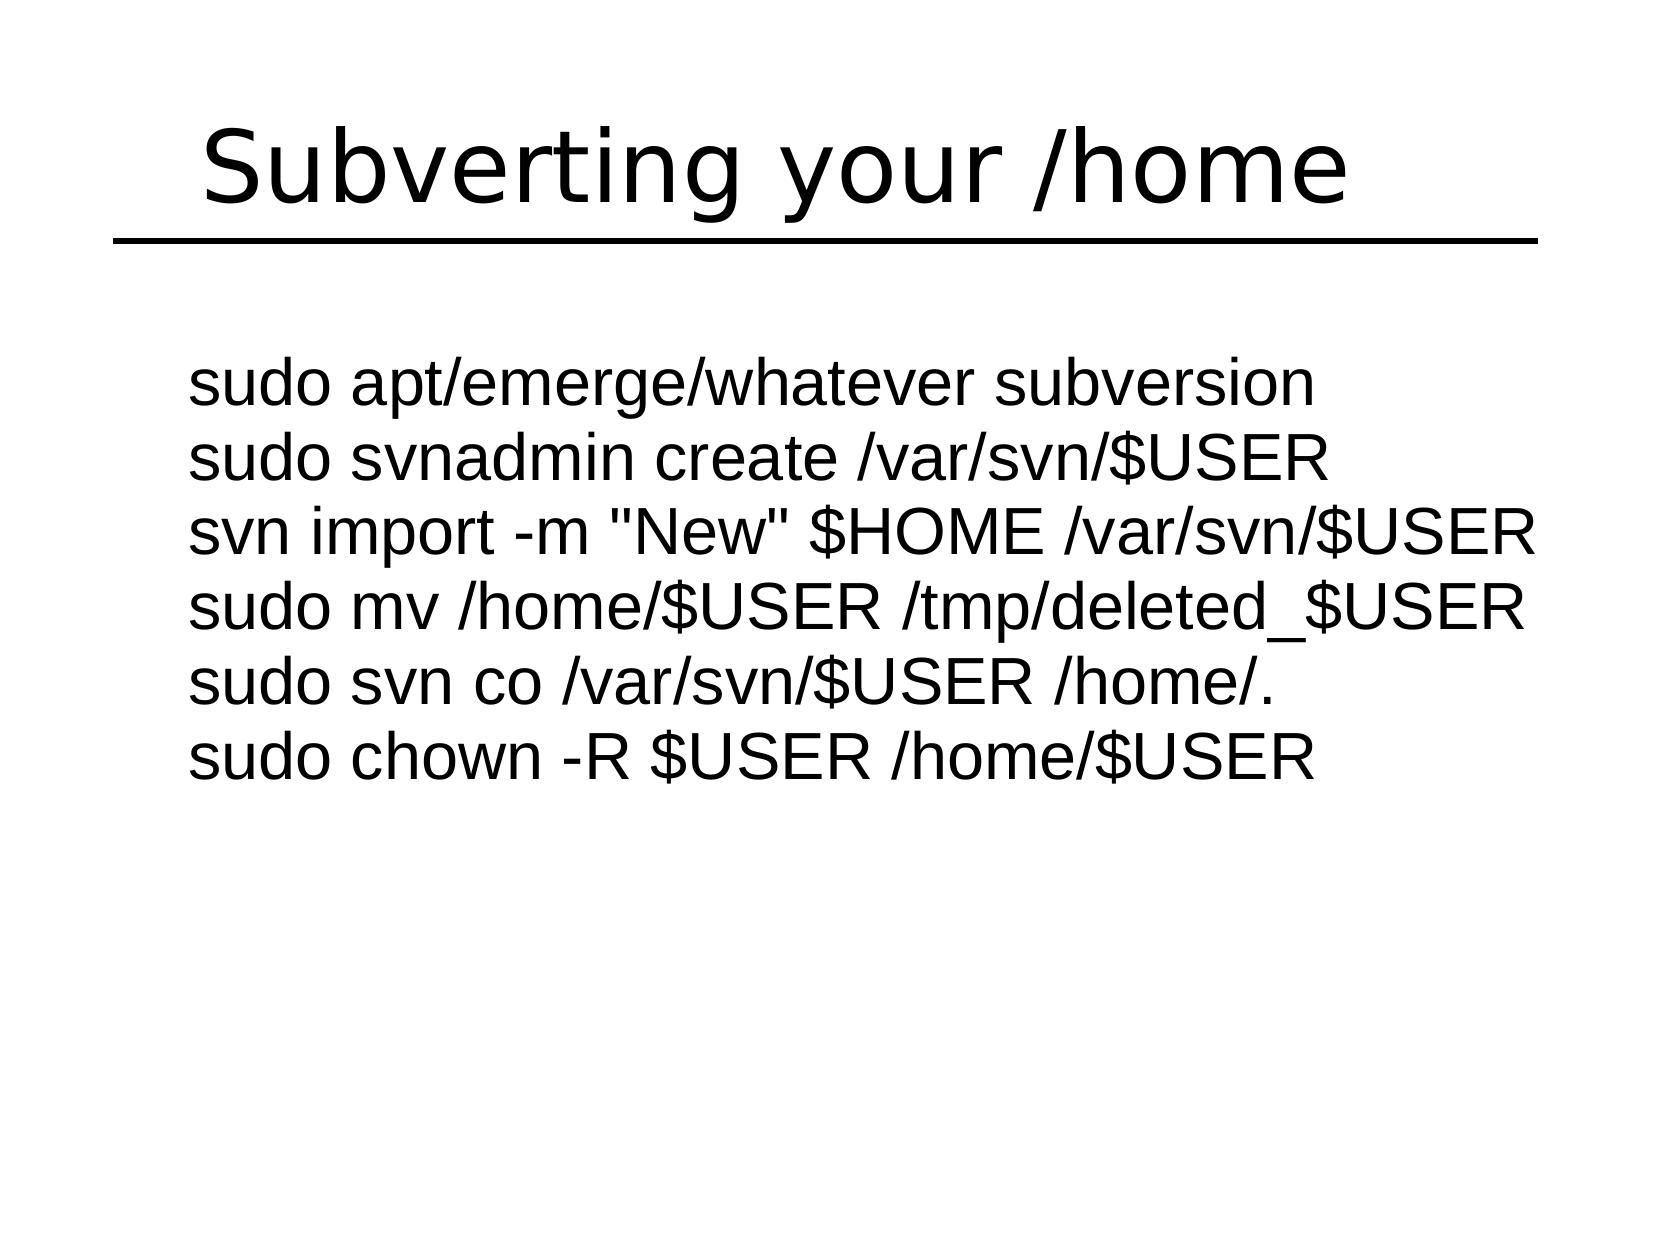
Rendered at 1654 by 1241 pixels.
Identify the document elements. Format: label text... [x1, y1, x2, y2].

text_box Subverting your /home [185, 102, 1368, 234]
text_box sudo apt/emerge/whatever subversion sudo svnadmin create /var/svn/$USER svn import -m "New" $HOME /var/svn/$USER sudo mv /home/$USER /tmp/deleted_$USER sudo svn co /var/svn/$USER /home/. sudo chown -R $USER /home/$USER [99, 337, 1583, 801]
